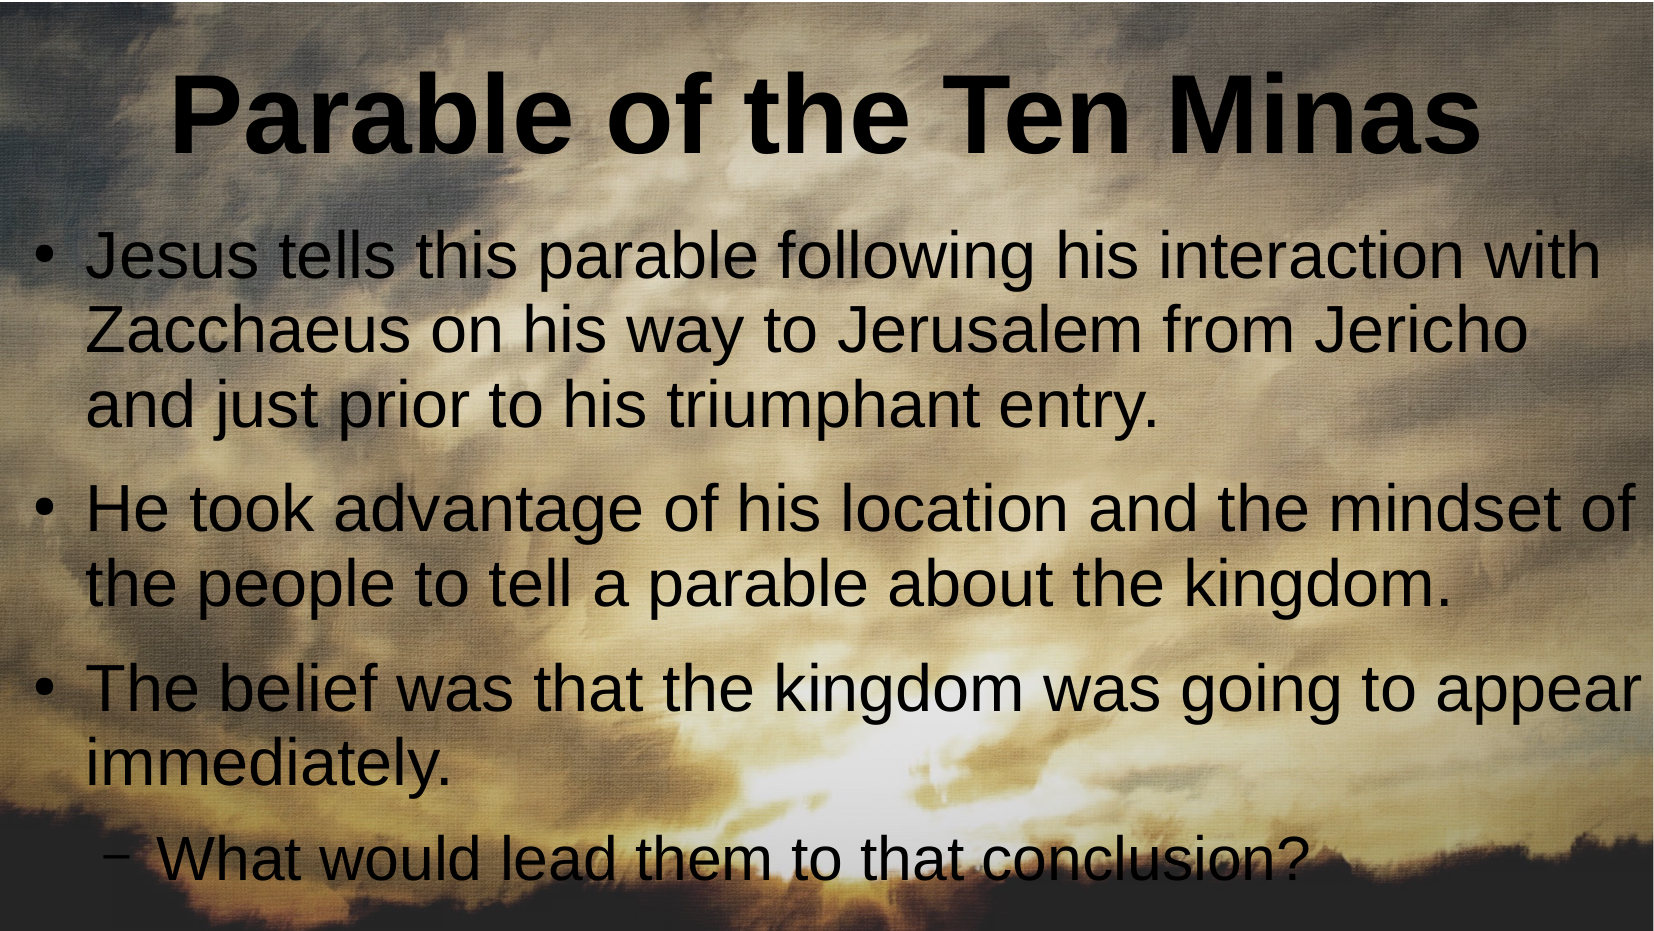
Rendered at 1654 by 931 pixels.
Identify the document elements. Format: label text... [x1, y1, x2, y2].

picture [0, 2, 1654, 931]
list Jesus tells this parable following his interaction with Zacchaeus on his way to Jerusalem from Jericho and just prior to his triumphant entry. He took advantage of his location and the mindset of the people to tell a parable about the kingdom. The belief was that the kingdom was going to appear immediately. What would lead them to that conclusion? [15, 217, 1651, 916]
title Parable of the Ten Minas [82, 37, 1571, 193]
